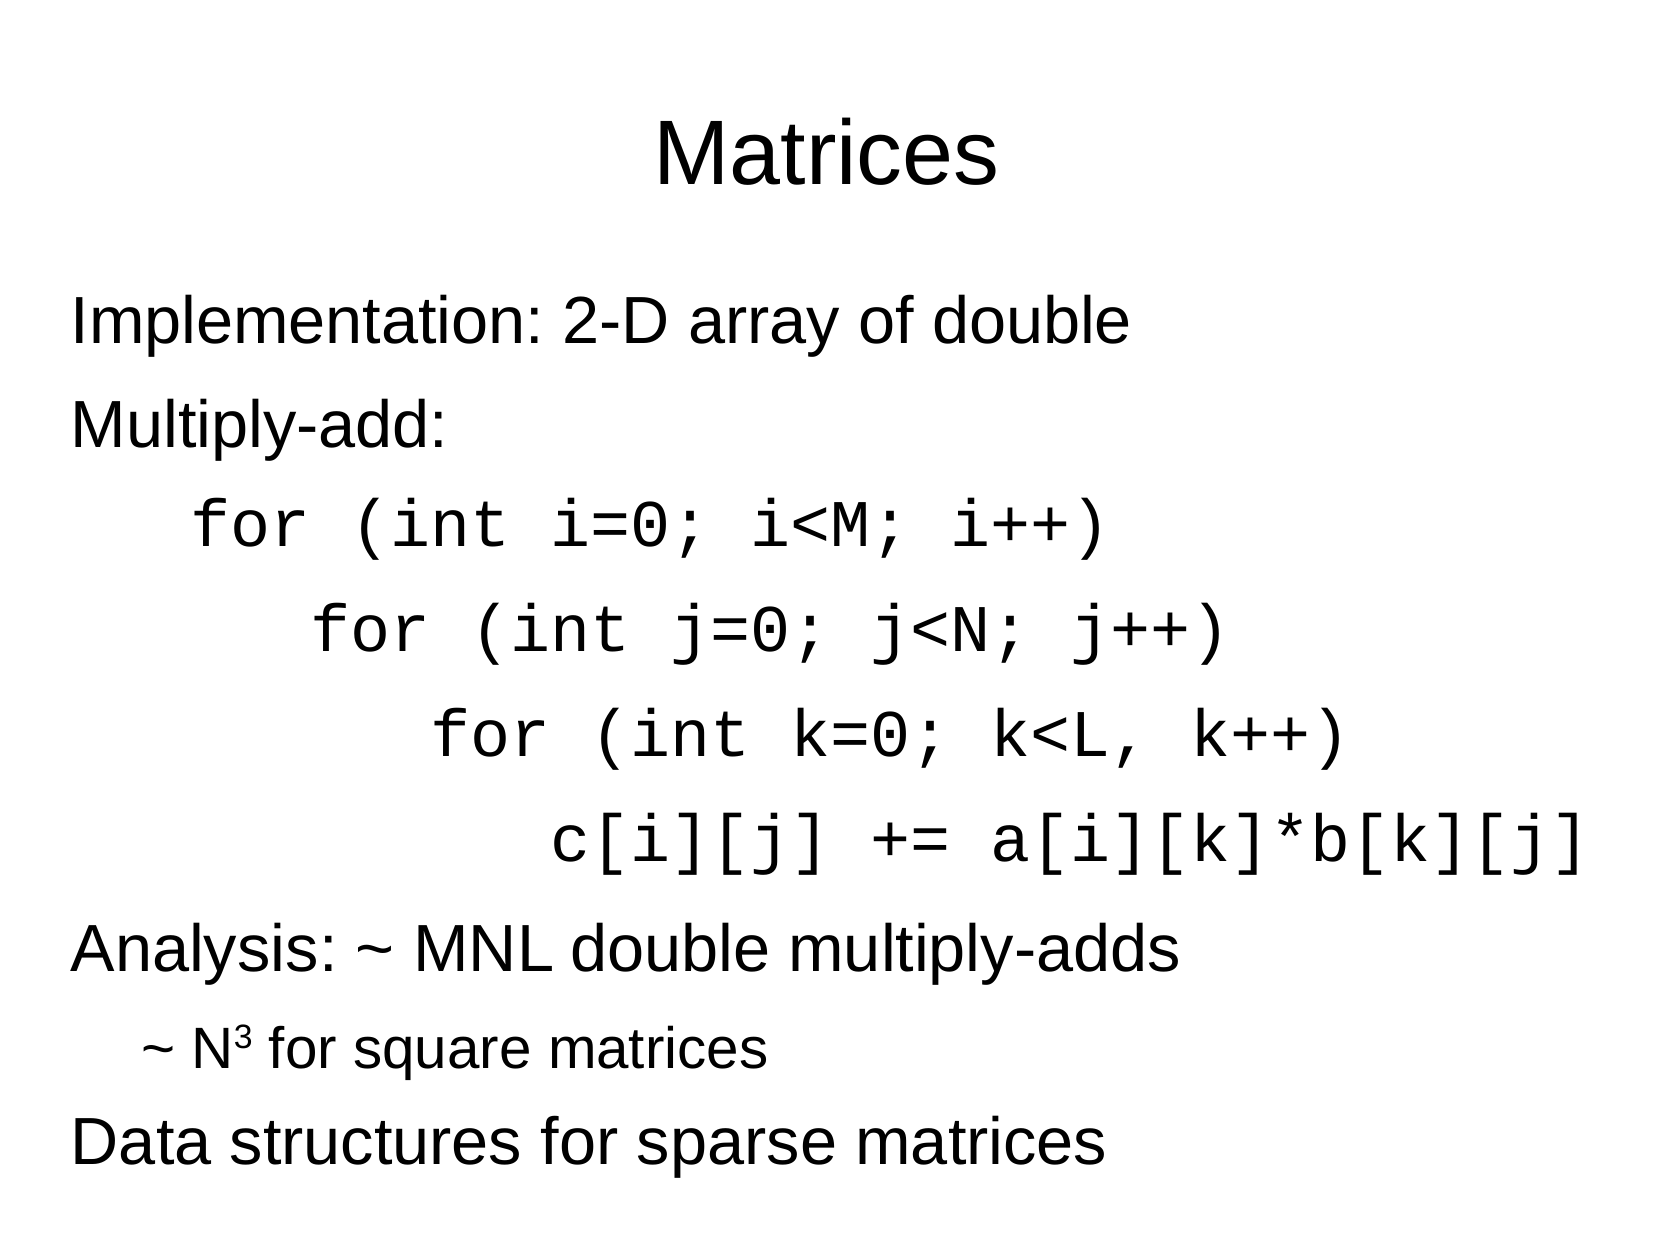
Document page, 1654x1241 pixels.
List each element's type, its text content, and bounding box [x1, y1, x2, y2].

list Implementation: 2-D array of double Multiply-add: for (int i=0; i<M; i++) for (int j=0; j<N; j++) for (int k=0; k<L, k++) c[i][j] += a[i][k]*b[k][j] Analysis: ~ MNL double multiply-adds ~ N3 for square matrices Data structures for sparse matrices [0, 282, 1639, 1182]
title Matrices [82, 49, 1571, 257]
